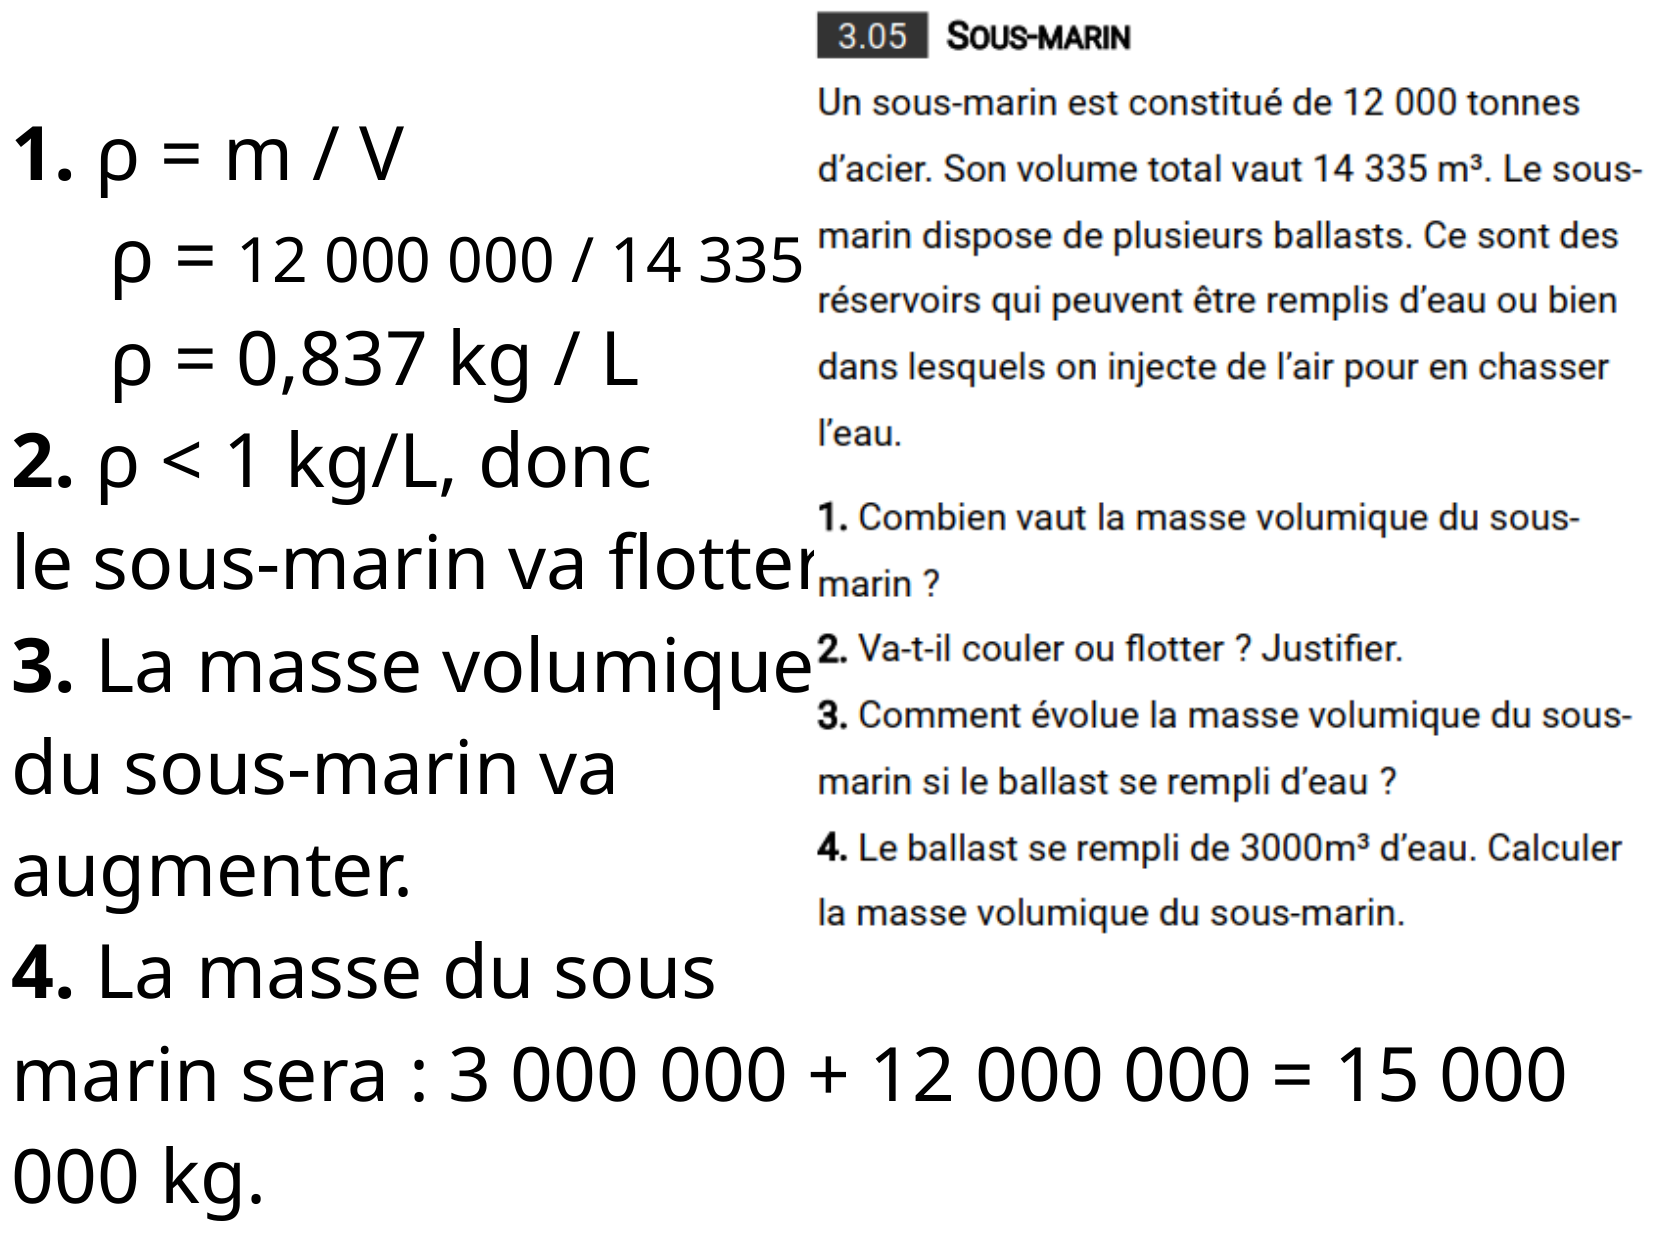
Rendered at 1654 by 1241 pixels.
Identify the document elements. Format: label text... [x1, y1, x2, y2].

picture [814, 0, 1654, 961]
subtitle 1. ρ = m / V ρ = 12 000 000 / 14 335 000 ρ = 0,837 kg / L 2. ρ < 1 kg/L, donc le sous-marin va flotter. 3. La masse volumique du sous-marin va augmenter. 4. La masse du sous marin sera : 3 000 000 + 12 000 000 = 15 000 000 kg. ρ = m / v = 15 000 000 / 14 335 000 ρ = 1,04 kg / L [11, 100, 1642, 1232]
